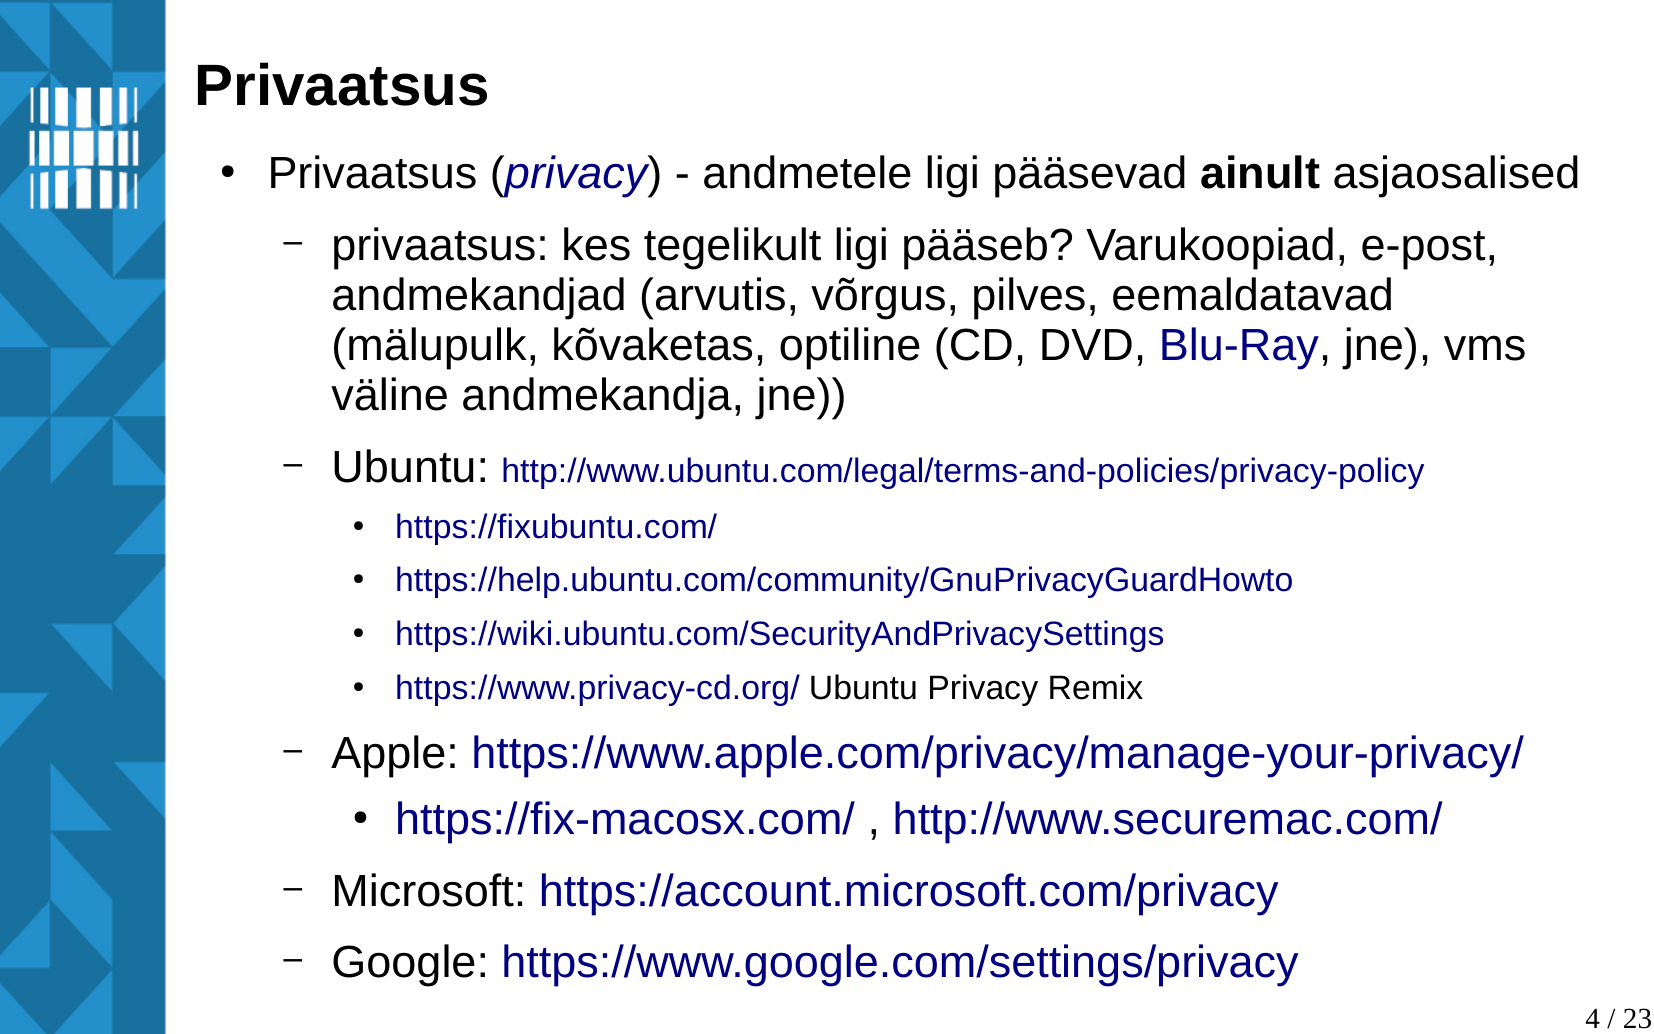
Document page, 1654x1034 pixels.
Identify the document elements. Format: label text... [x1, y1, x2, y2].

list Privaatsus (privacy) - andmetele ligi pääsevad ainult asjaosalised privaatsus: kes tegelikult ligi pääseb? Varukoopiad, e-post, andmekandjad (arvutis, võrgus, pilves, eemaldatavad (mälupulk, kõvaketas, optiline (CD, DVD, Blu-Ray, jne), vms väline andmekandja, jne)) Ubuntu: http://www.ubuntu.com/legal/terms-and-policies/privacy-policy https://fixubuntu.com/ https://help.ubuntu.com/community/GnuPrivacyGuardHowto https://wiki.ubuntu.com/SecurityAndPrivacySettings https://www.privacy-cd.org/ Ubuntu Privacy Remix Apple: https://www.apple.com/privacy/manage-your-privacy/ https://fix-macosx.com/ , http://www.securemac.com/ Microsoft: https://account.microsoft.com/privacy Google: https://www.google.com/settings/privacy [203, 147, 1607, 1004]
title Privaatsus [194, 34, 1506, 137]
